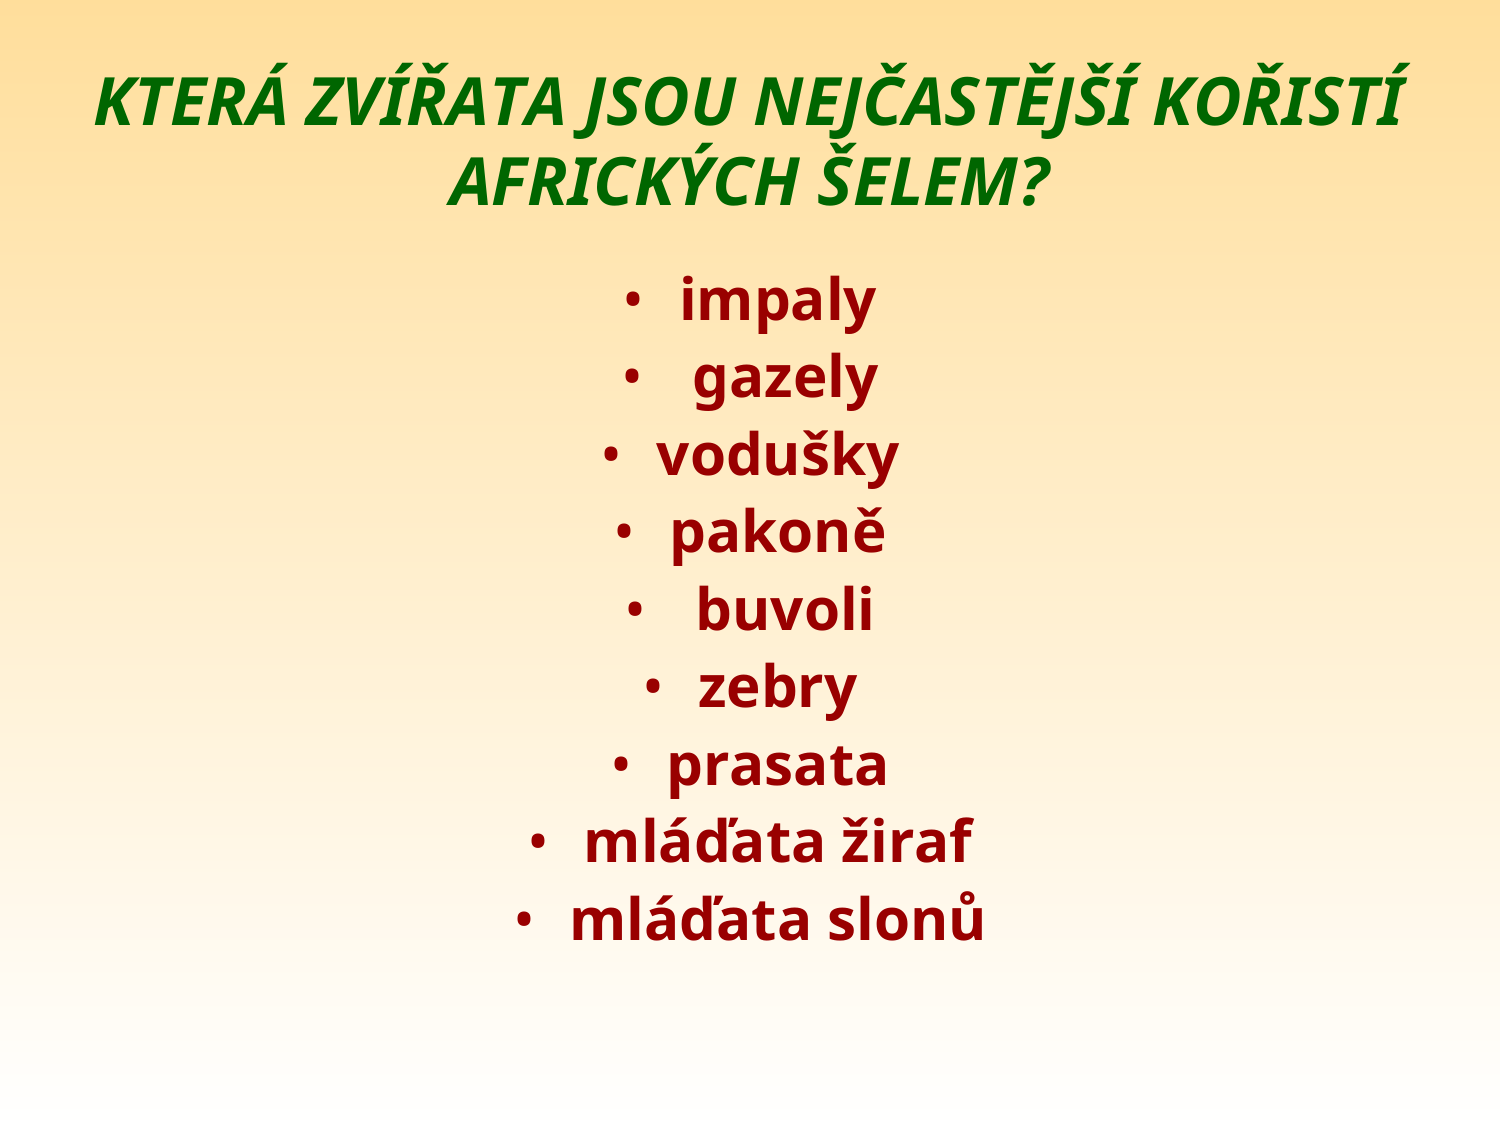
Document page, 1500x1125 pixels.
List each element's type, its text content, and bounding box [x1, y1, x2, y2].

list impaly gazely vodušky pakoně buvoli zebry prasata mláďata žiraf mláďata slonů [75, 262, 1426, 1006]
title KTERÁ ZVÍŘATA JSOU NEJČASTĚJŠÍ KOŘISTÍ AFRICKÝCH ŠELEM? [75, 45, 1426, 233]
